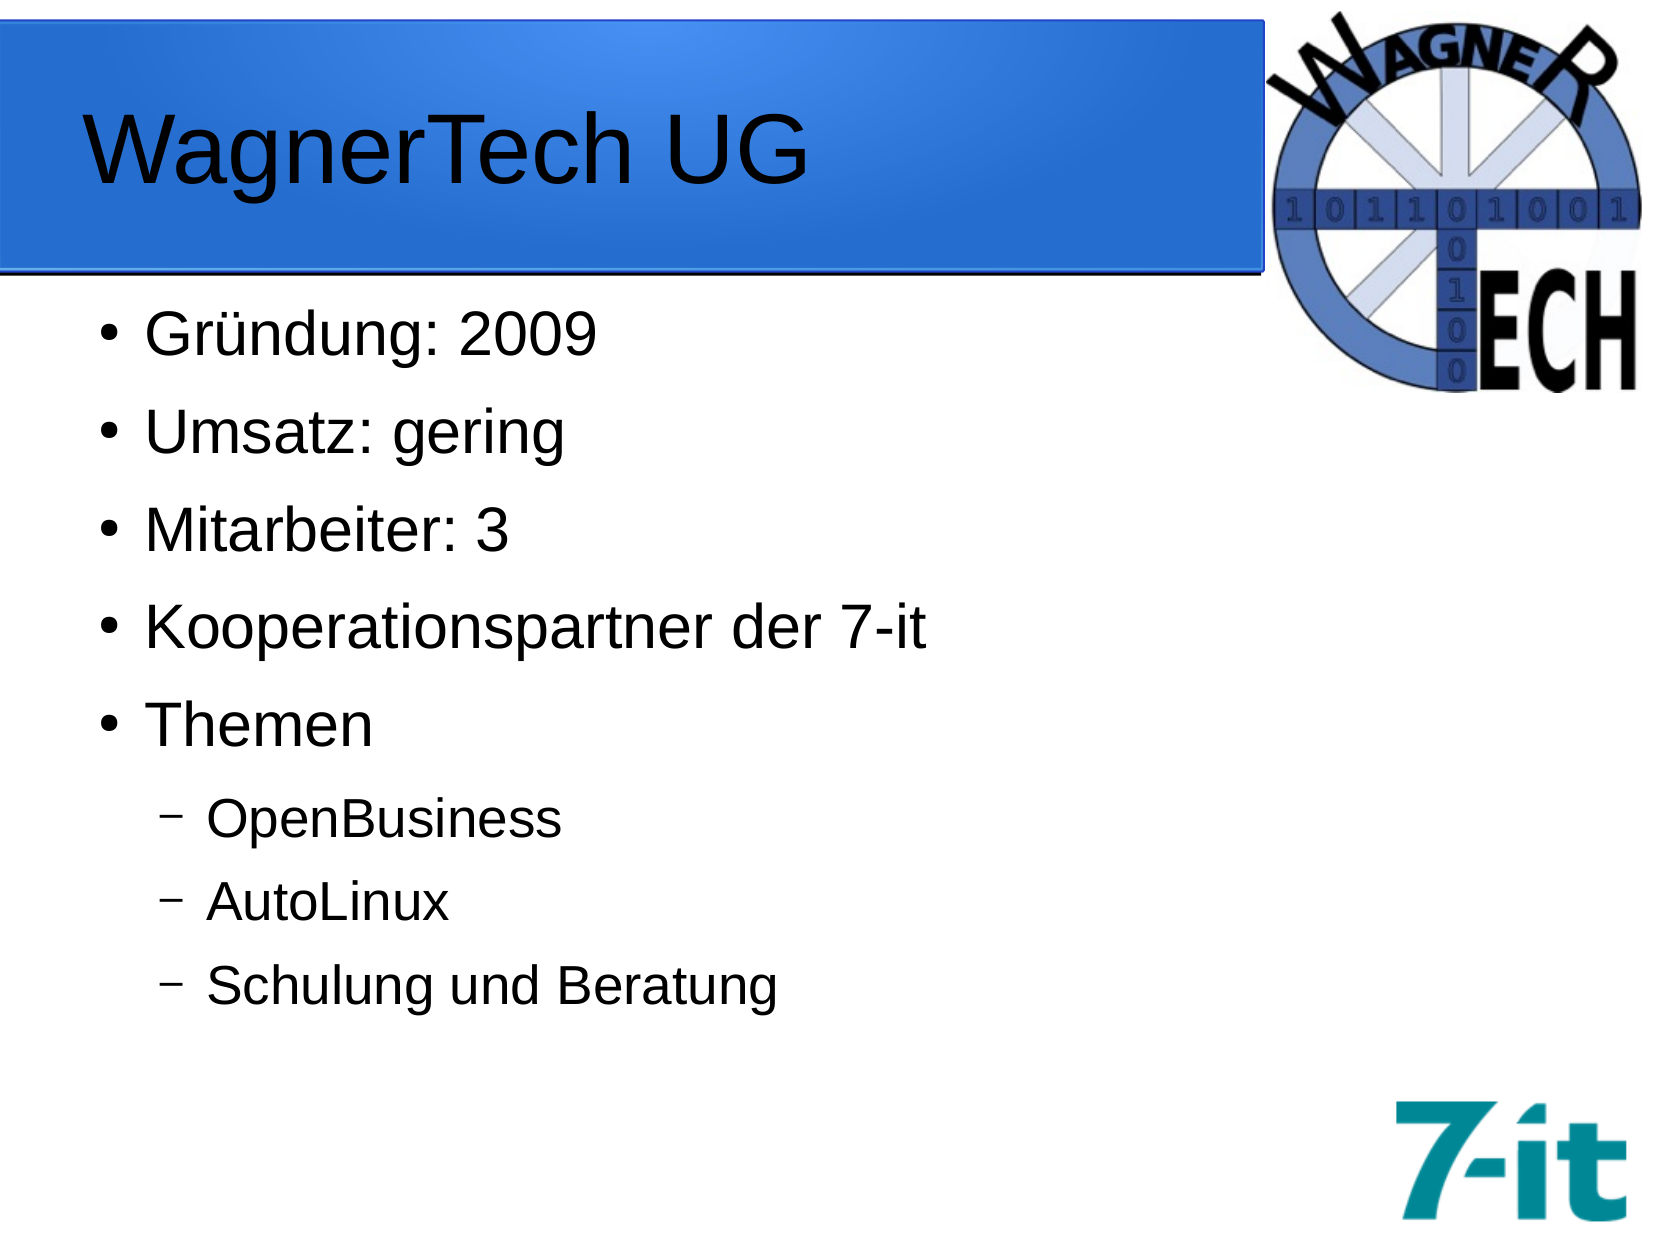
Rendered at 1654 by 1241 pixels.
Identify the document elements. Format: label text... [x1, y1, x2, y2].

picture [1370, 1086, 1639, 1228]
list Gründung: 2009 Umsatz: gering Mitarbeiter: 3 Kooperationspartner der 7-it Themen OpenBusiness AutoLinux Schulung und Beratung [82, 299, 1571, 1019]
picture [1266, 11, 1642, 393]
title WagnerTech UG [82, 47, 1235, 252]
